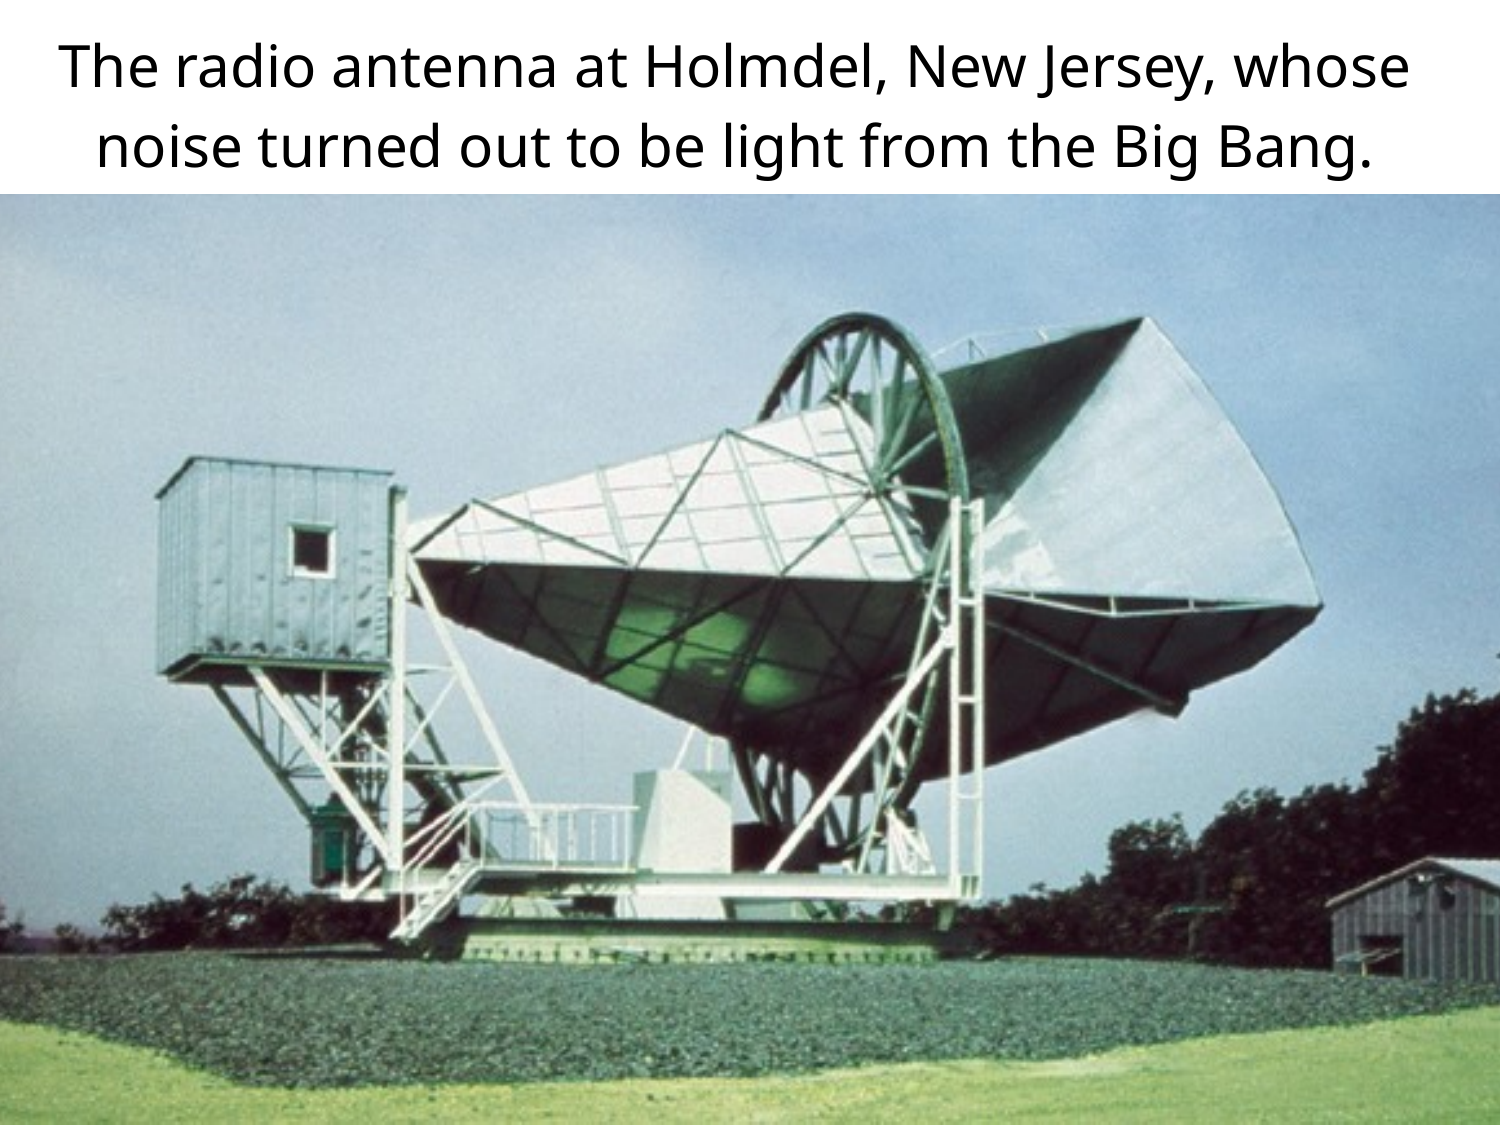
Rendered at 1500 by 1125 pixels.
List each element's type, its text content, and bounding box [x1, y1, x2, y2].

list The radio antenna at Holmdel, New Jersey, whose noise turned out to be light from the Big Bang. [15, 25, 1456, 194]
picture [0, 194, 1500, 1125]
